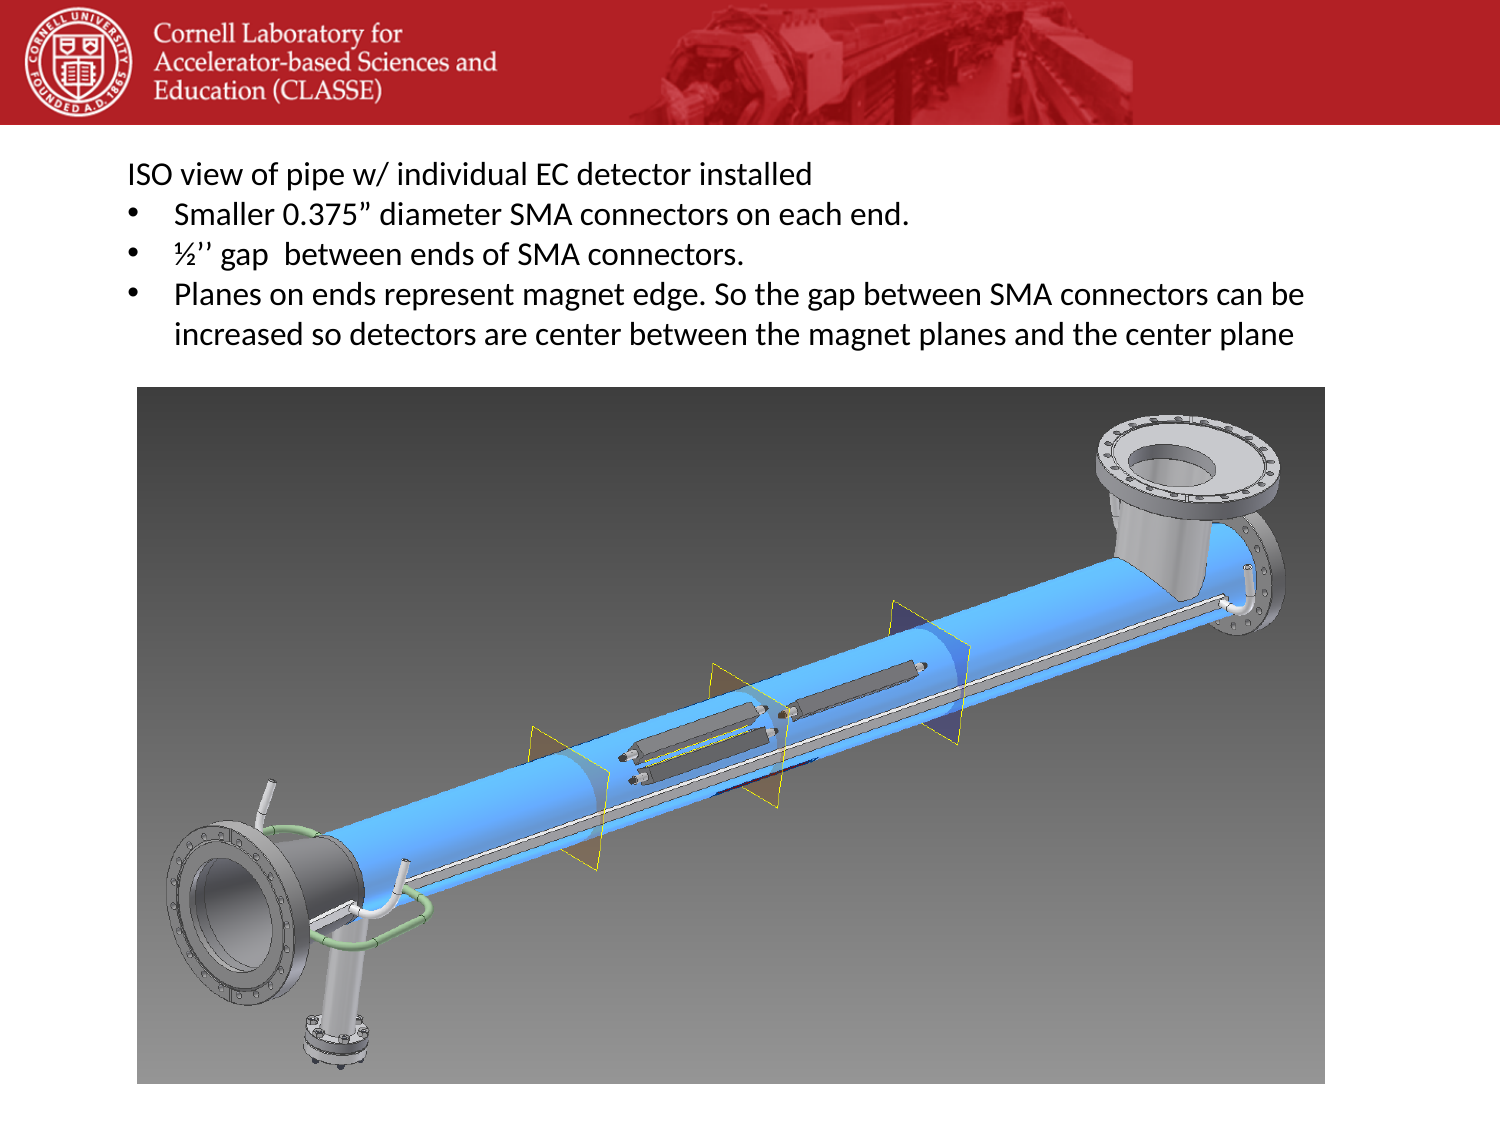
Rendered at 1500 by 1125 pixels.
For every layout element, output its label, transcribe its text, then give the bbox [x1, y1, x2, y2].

picture [137, 387, 1325, 1084]
picture [0, 0, 1500, 125]
text_box ISO view of pipe w/ individual EC detector installed Smaller 0.375” diameter SMA connectors on each end. ½’’ gap between ends of SMA connectors. Planes on ends represent magnet edge. So the gap between SMA connectors can be increased so detectors are center between the magnet planes and the center plane [112, 145, 1325, 360]
